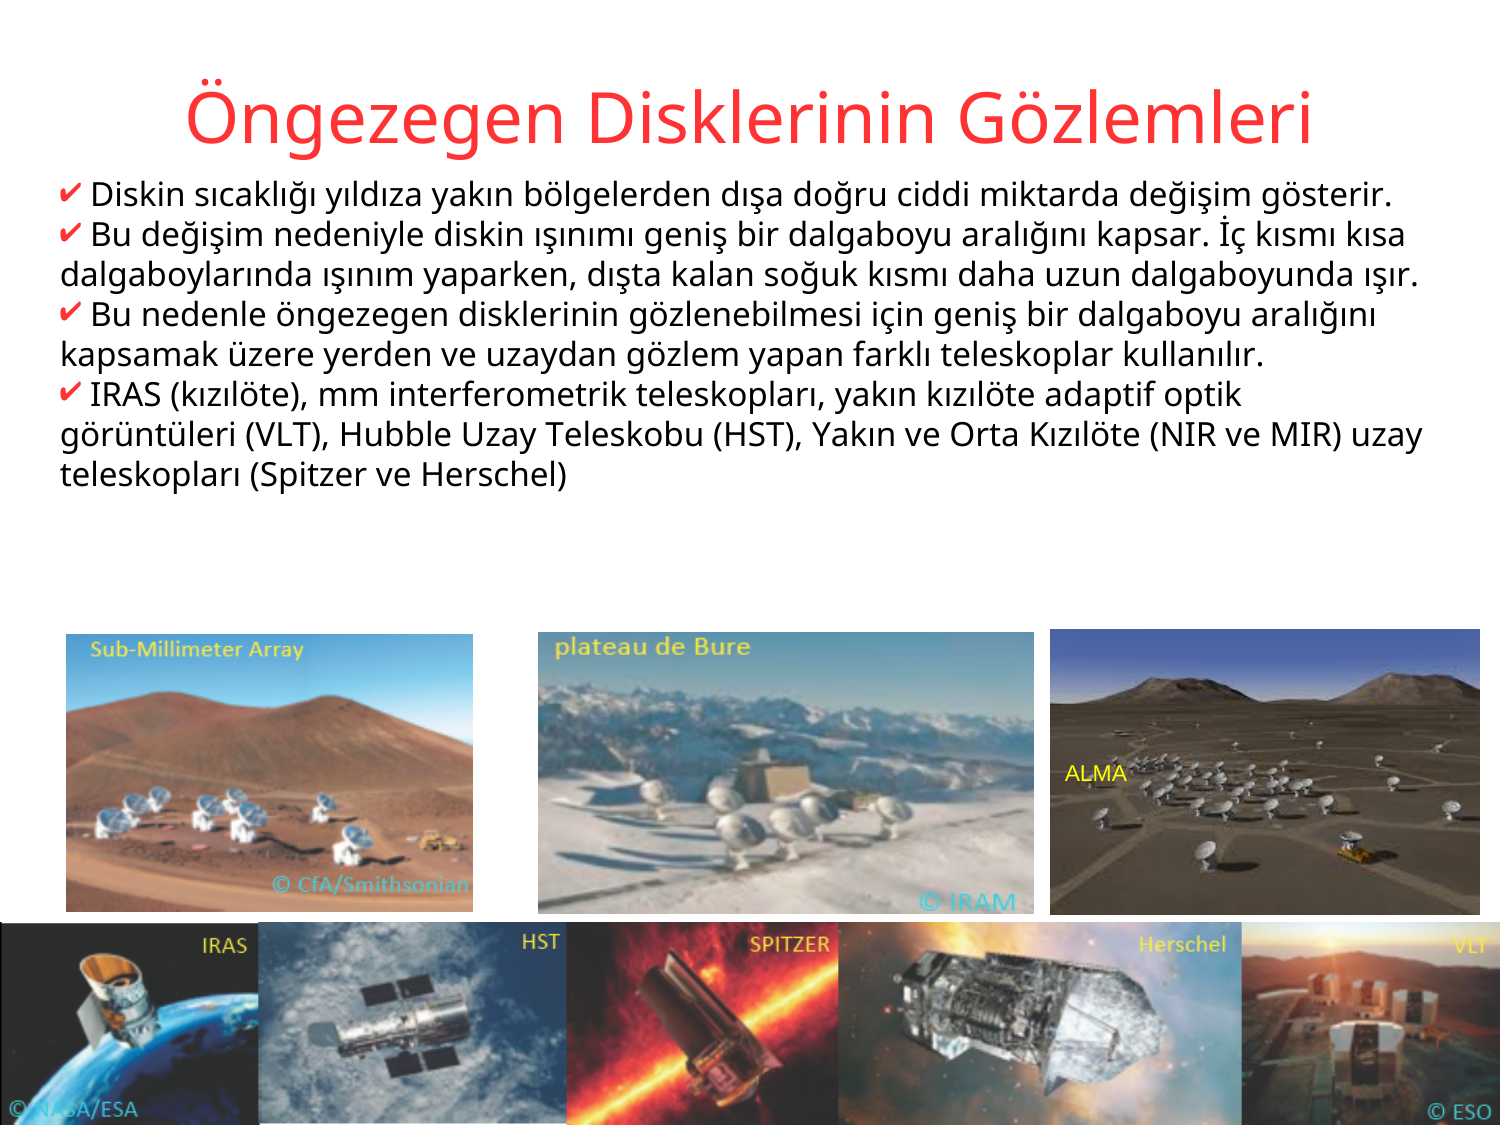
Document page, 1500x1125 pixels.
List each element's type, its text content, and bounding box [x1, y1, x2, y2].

title Öngezegen Disklerinin Gözlemleri [75, 21, 1426, 165]
picture [66, 634, 473, 912]
picture [0, 922, 1500, 1125]
text_box Diskin sıcaklığı yıldıza yakın bölgelerden dışa doğru ciddi miktarda değişim gösterir. Bu değişim nedeniyle diskin ışınımı geniş bir dalgaboyu aralığını kapsar. İç kısmı kısa dalgaboylarında ışınım yaparken, dışta kalan soğuk kısmı daha uzun dalgaboyunda ışır. Bu nedenle öngezegen disklerinin gözlenebilmesi için geniş bir dalgaboyu aralığını kapsamak üzere yerden ve uzaydan gözlem yapan farklı teleskoplar kullanılır. IRAS (kızılöte), mm interferometrik teleskopları, yakın kızılöte adaptif optik görüntüleri (VLT), Hubble Uzay Teleskobu (HST), Yakın ve Orta Kızılöte (NIR ve MIR) uzay teleskopları (Spitzer ve Herschel) [45, 165, 1441, 620]
picture [1050, 629, 1480, 916]
picture [538, 632, 1034, 914]
